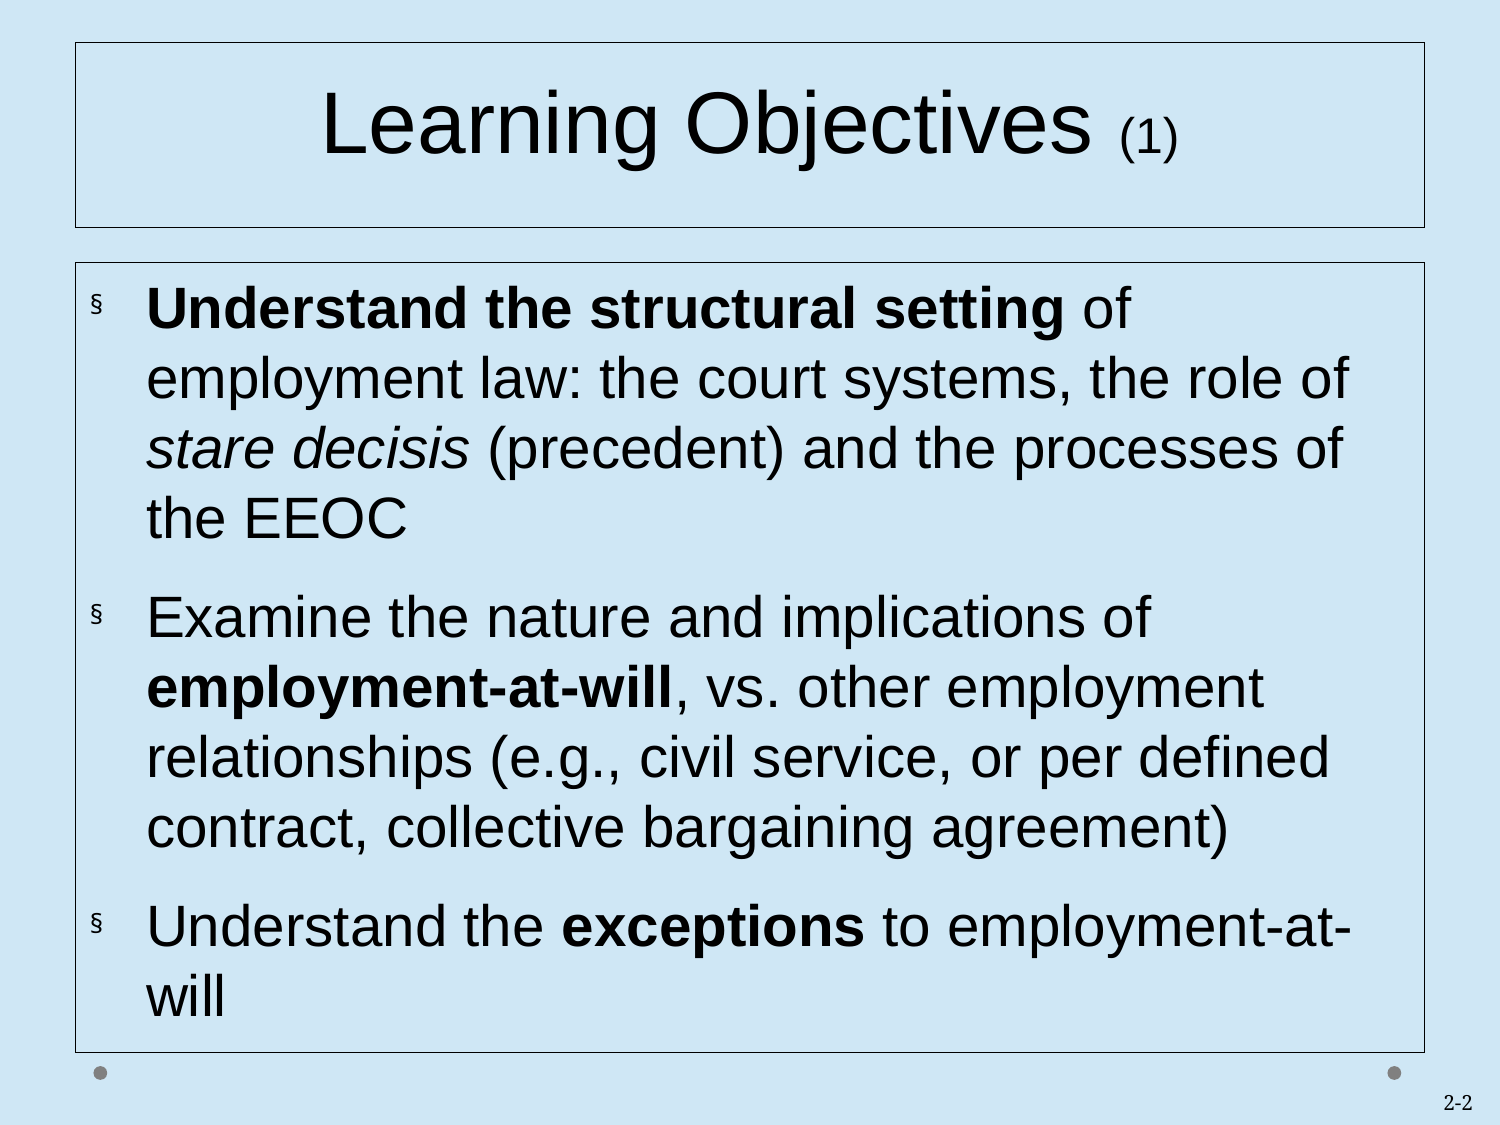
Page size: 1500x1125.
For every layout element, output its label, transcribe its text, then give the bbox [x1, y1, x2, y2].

title Learning Objectives (1) [75, 42, 1425, 228]
list Understand the structural setting of employment law: the court systems, the role of stare decisis (precedent) and the processes of the EEOC Examine the nature and implications of employment-at-will, vs. other employment relationships (e.g., civil service, or per defined contract, collective bargaining agreement) Understand the exceptions to employment-at-will [75, 262, 1425, 1053]
